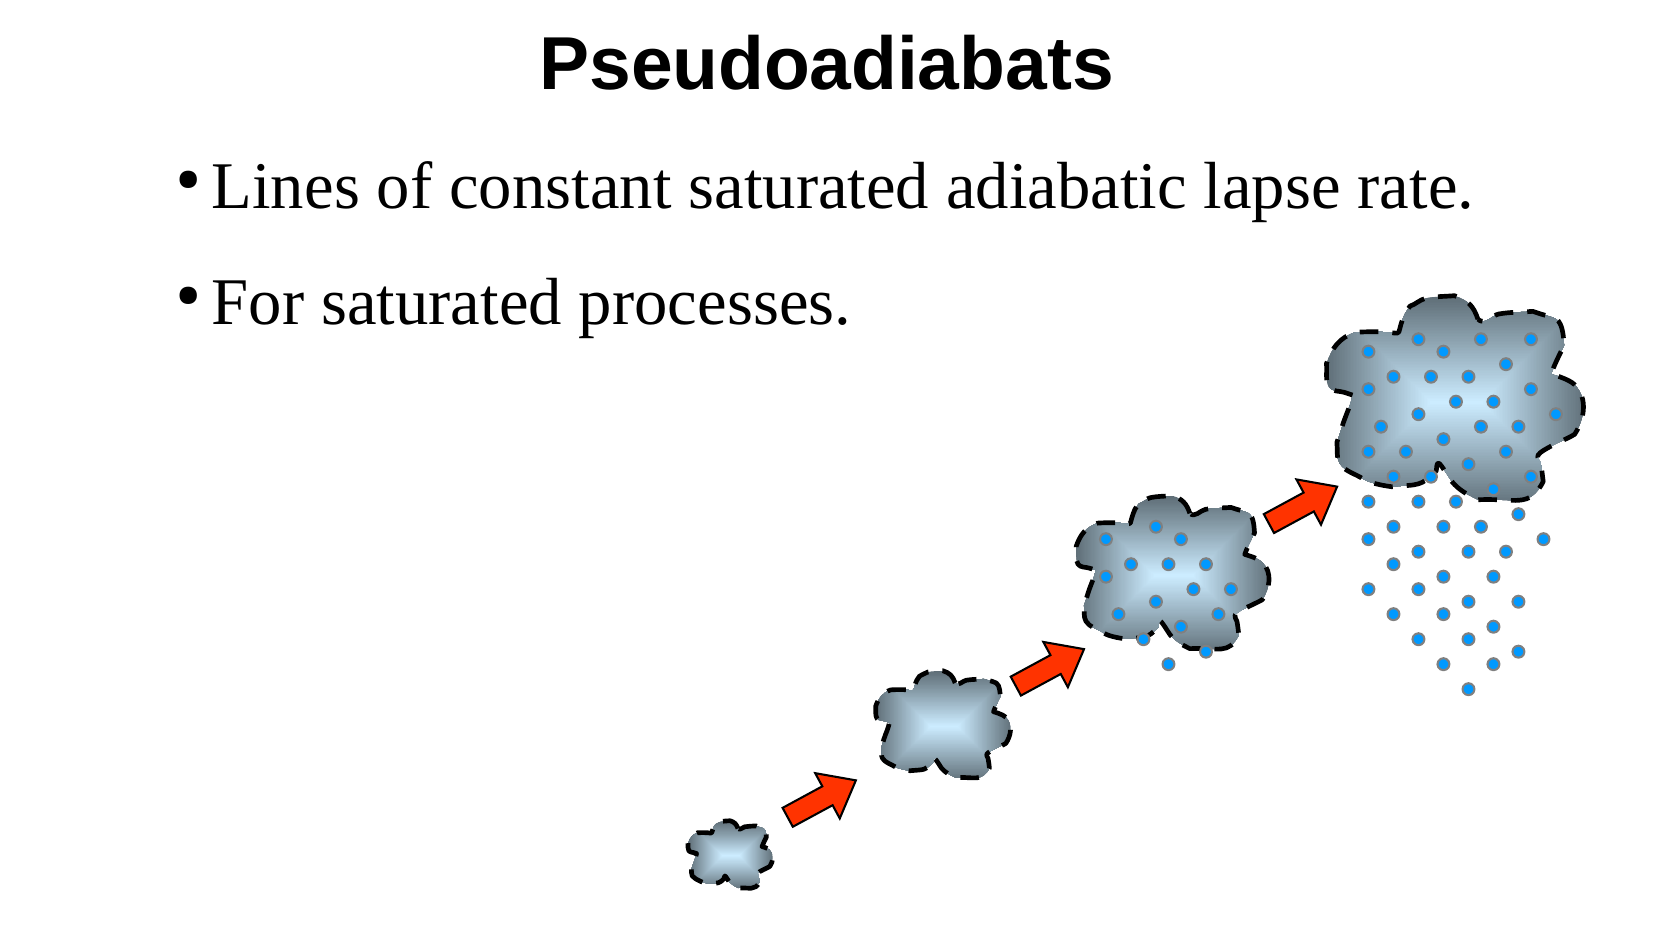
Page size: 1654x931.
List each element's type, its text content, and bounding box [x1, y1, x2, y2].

text_box [1412, 583, 1425, 596]
text_box [1487, 570, 1500, 583]
text_box [1487, 620, 1500, 633]
text_box [1512, 508, 1525, 521]
text_box [1162, 658, 1175, 671]
text_box [1362, 495, 1375, 508]
text_box [1263, 479, 1338, 534]
text_box [875, 670, 1011, 778]
text_box [1387, 608, 1400, 621]
text_box [1362, 583, 1375, 596]
text_box [1412, 495, 1425, 508]
text_box Lines of constant saturated adiabatic lapse rate. For saturated processes. [41, 134, 1613, 346]
text_box [1462, 595, 1475, 608]
text_box [1412, 633, 1425, 646]
text_box [1437, 658, 1450, 671]
text_box [1512, 645, 1525, 658]
text_box [1462, 633, 1475, 646]
text_box [1474, 520, 1487, 533]
text_box [1076, 495, 1270, 658]
title Pseudoadiabats [0, 5, 1654, 113]
text_box [1010, 641, 1085, 696]
text_box [1500, 545, 1512, 558]
text_box [1437, 570, 1450, 583]
text_box [687, 820, 773, 889]
text_box [1487, 658, 1500, 671]
text_box [1437, 608, 1450, 621]
text_box [1412, 545, 1425, 558]
text_box [1449, 495, 1462, 508]
text_box [1437, 520, 1450, 533]
text_box [1387, 558, 1400, 571]
text_box [1326, 295, 1584, 501]
text_box [1462, 683, 1475, 696]
text_box [1462, 545, 1475, 558]
text_box [782, 773, 856, 827]
text_box [1512, 595, 1525, 608]
text_box [1537, 533, 1550, 546]
text_box [1387, 520, 1400, 533]
text_box [1362, 533, 1375, 546]
